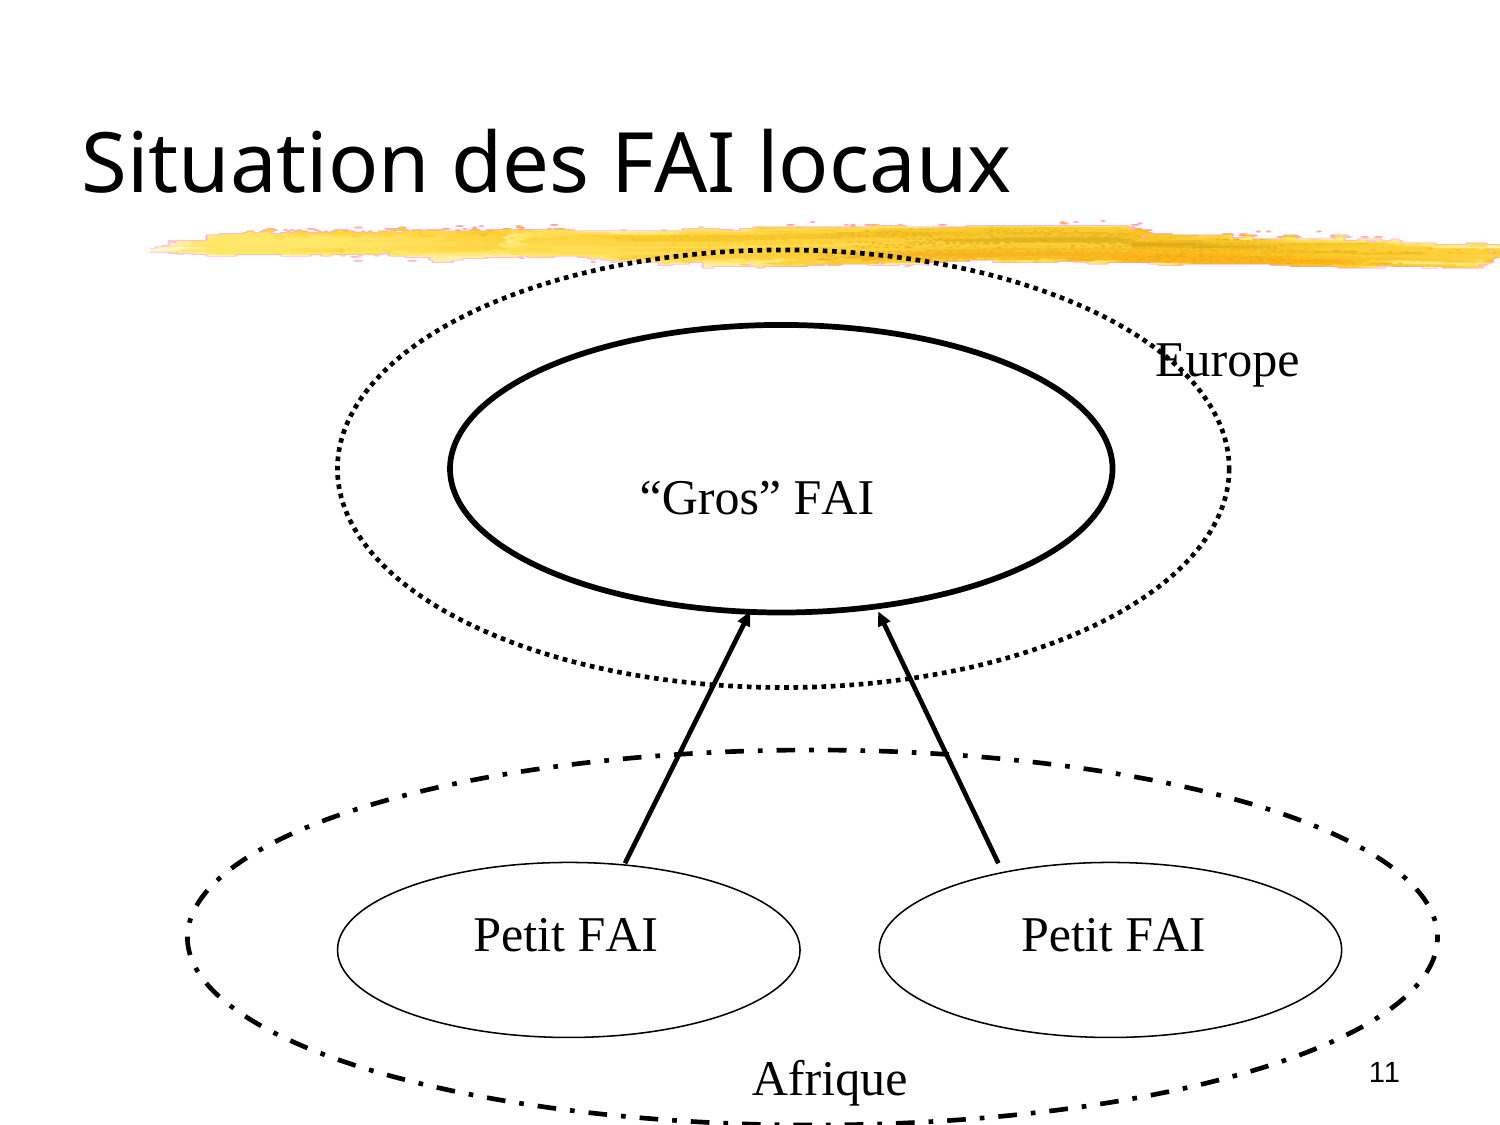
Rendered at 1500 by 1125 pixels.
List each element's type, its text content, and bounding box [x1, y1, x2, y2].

text_box Petit FAI [450, 893, 682, 969]
text_box Petit FAI [997, 893, 1230, 969]
text_box Europe [1140, 318, 1315, 394]
text_box <number> [1104, 1021, 1416, 1097]
title Situation des FAI locaux [66, 37, 1342, 225]
text_box <number> [1104, 1021, 1238, 1036]
text_box “Gros” FAI [624, 456, 935, 533]
text_box Afrique [724, 1037, 935, 1113]
picture [150, 215, 1500, 279]
